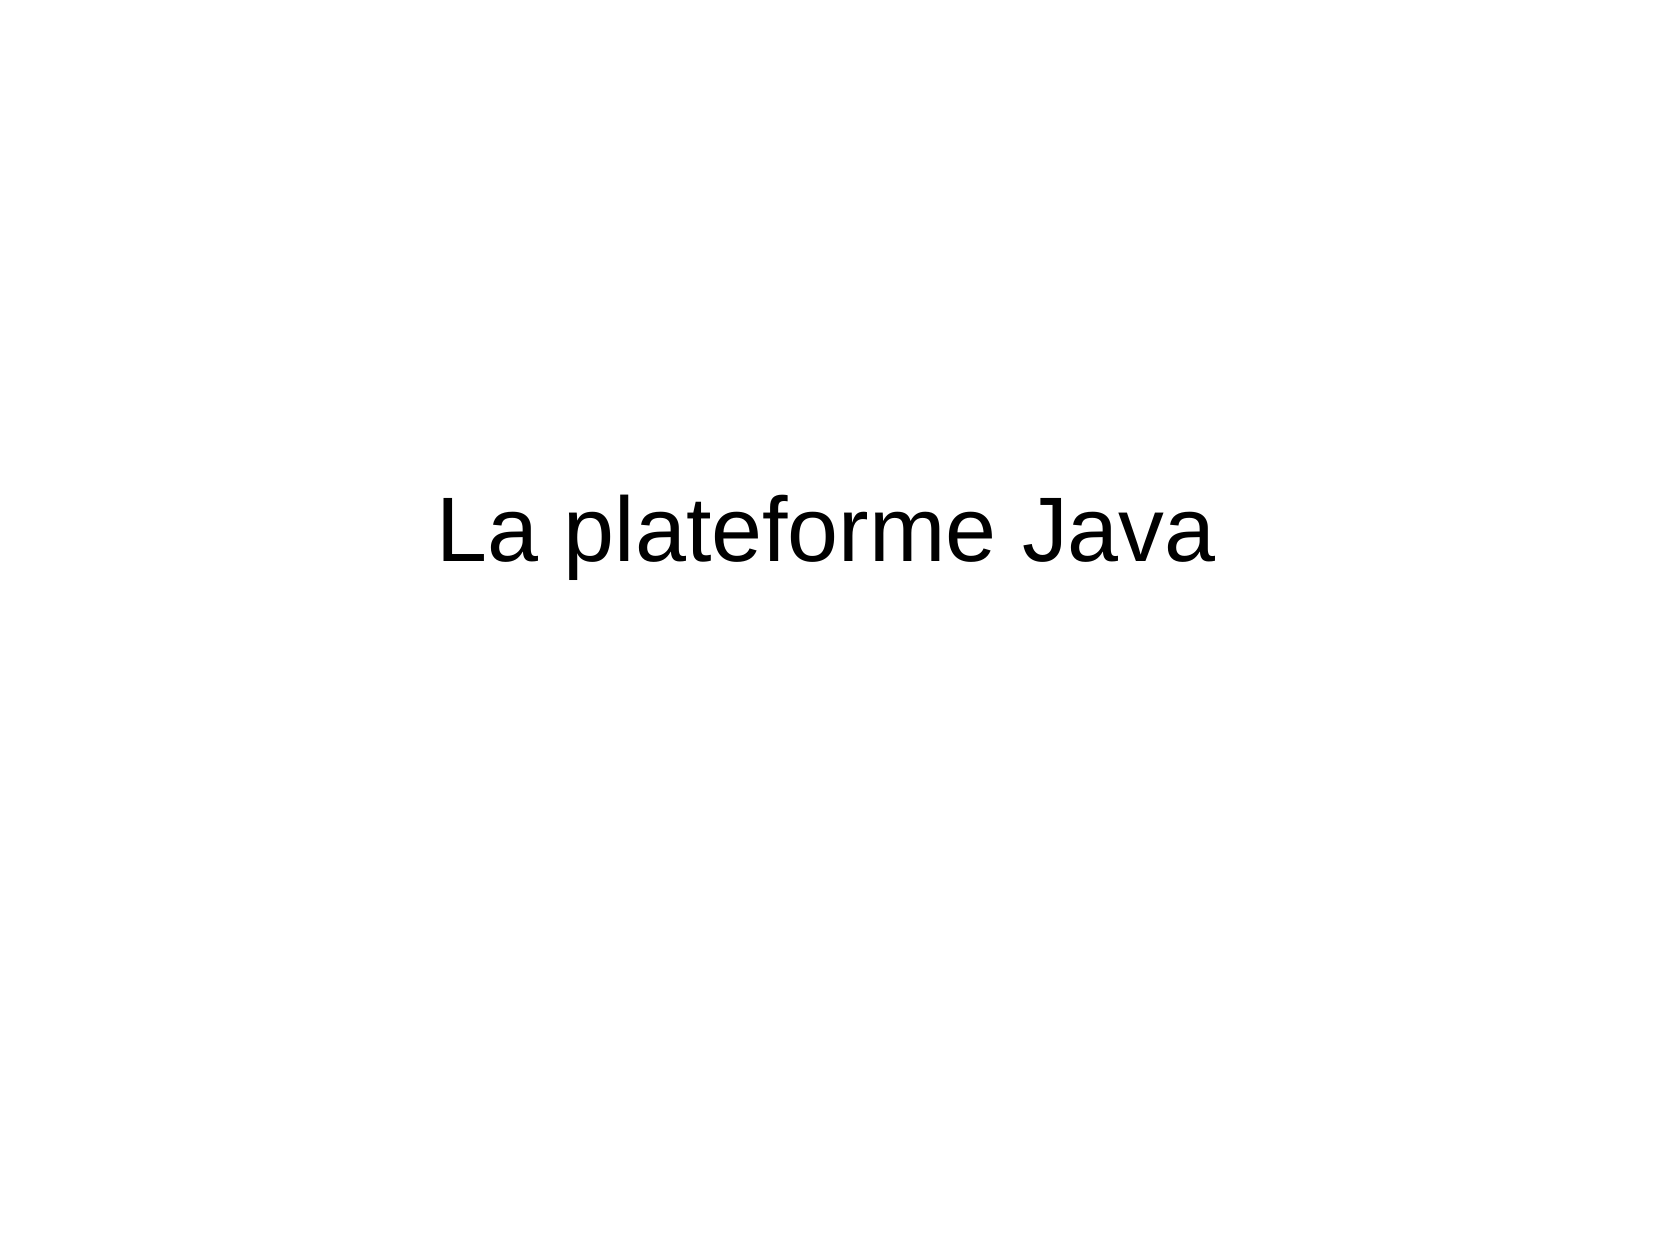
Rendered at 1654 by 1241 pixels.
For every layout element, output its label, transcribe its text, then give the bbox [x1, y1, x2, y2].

subtitle La plateforme Java [82, 49, 1571, 1010]
